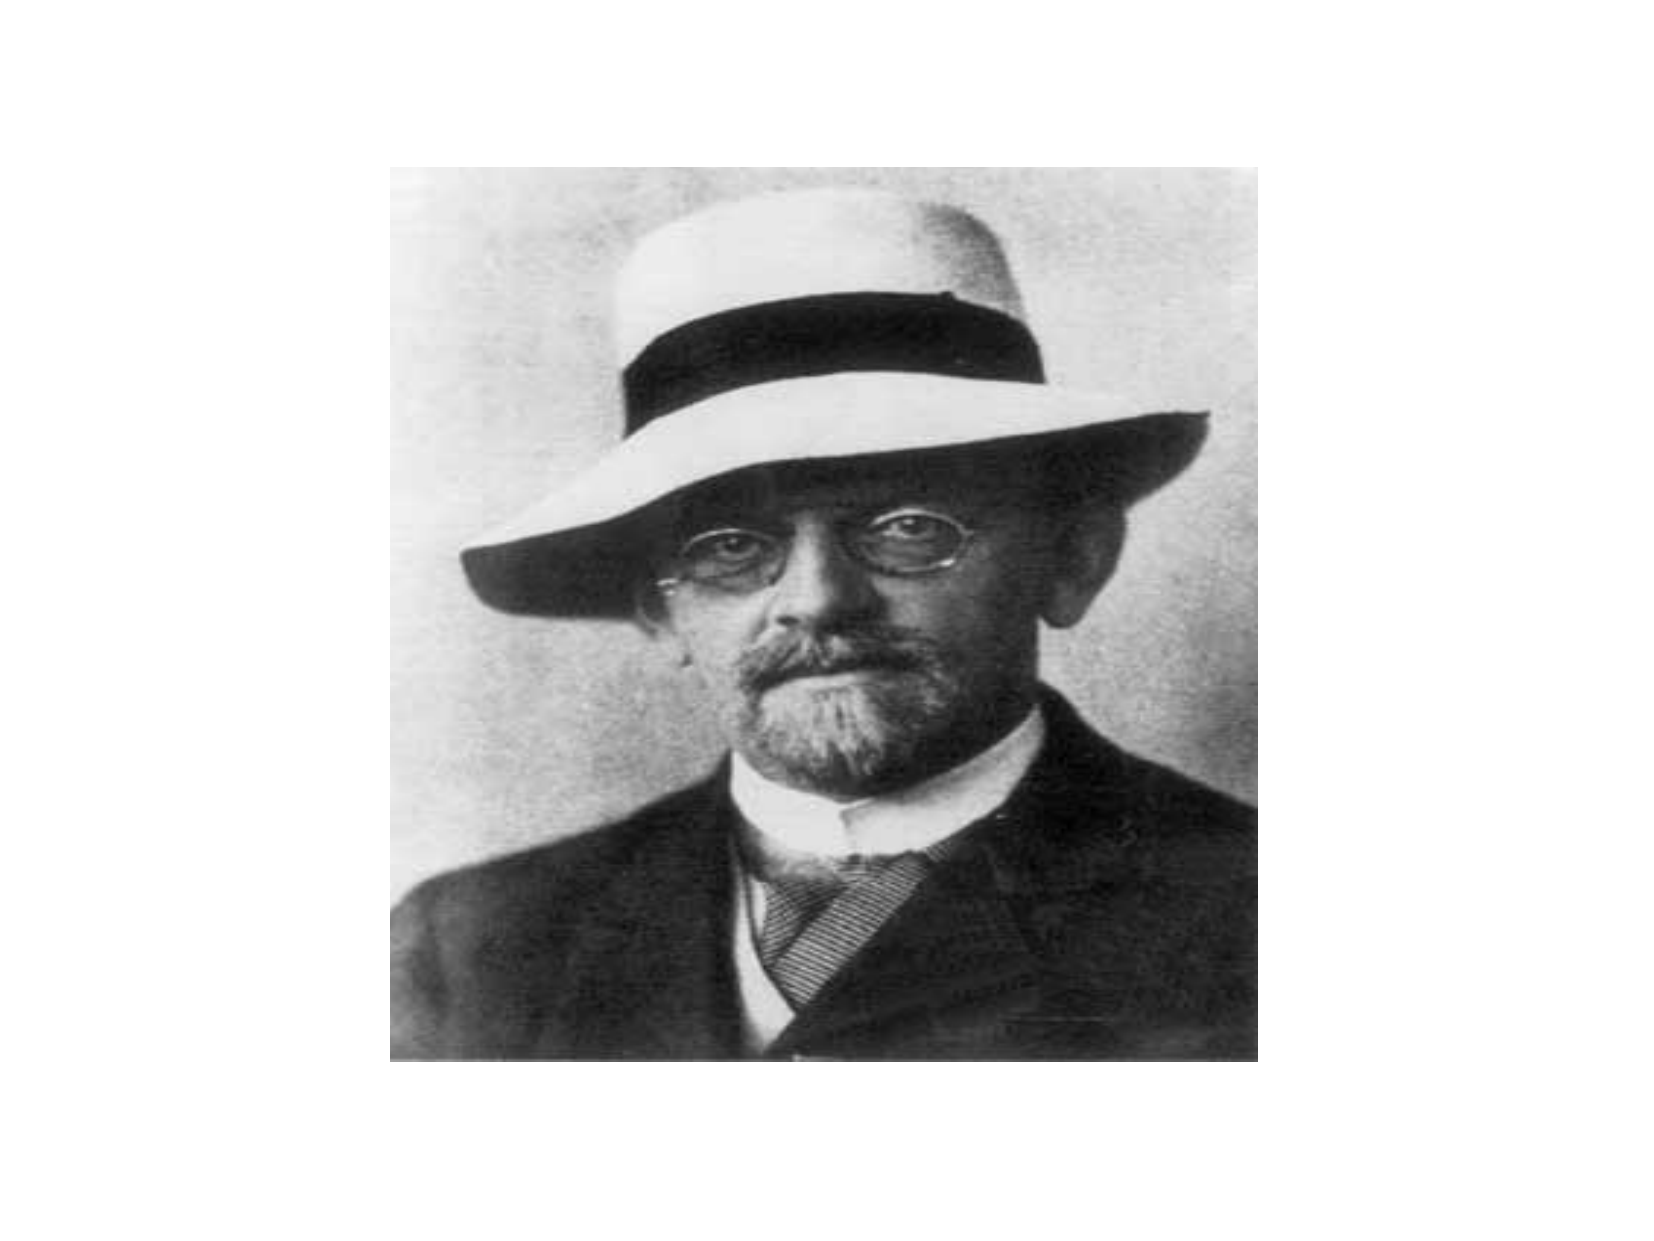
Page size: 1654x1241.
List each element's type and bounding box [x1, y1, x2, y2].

picture [390, 167, 1258, 1062]
